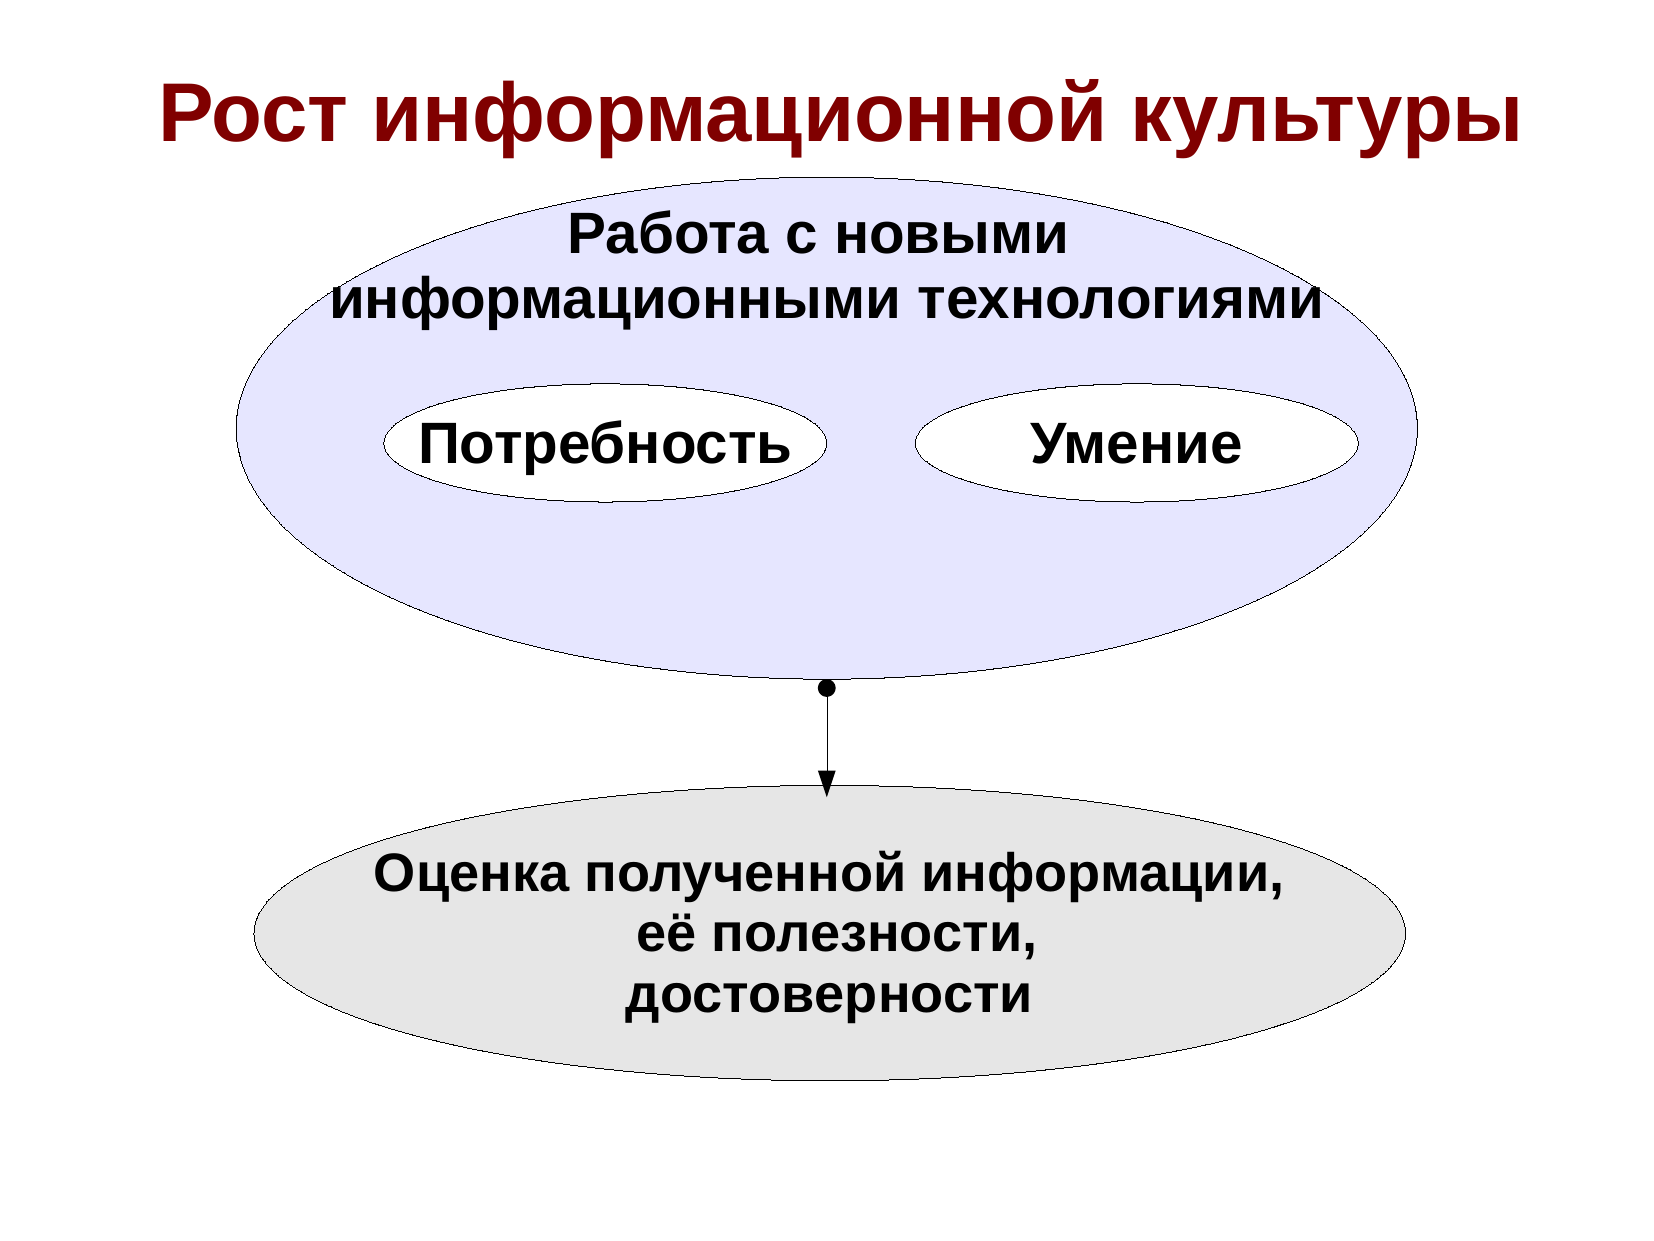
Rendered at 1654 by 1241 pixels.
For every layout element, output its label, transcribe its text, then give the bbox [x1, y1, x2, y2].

text_box Потребность [383, 383, 827, 503]
text_box Рост информационной культуры [118, 59, 1565, 167]
text_box Работа с новыми информационными технологиями [236, 177, 1418, 680]
text_box Оценка полученной информации, её полезности, достоверности [253, 785, 1406, 1081]
text_box Умение [915, 383, 1359, 503]
